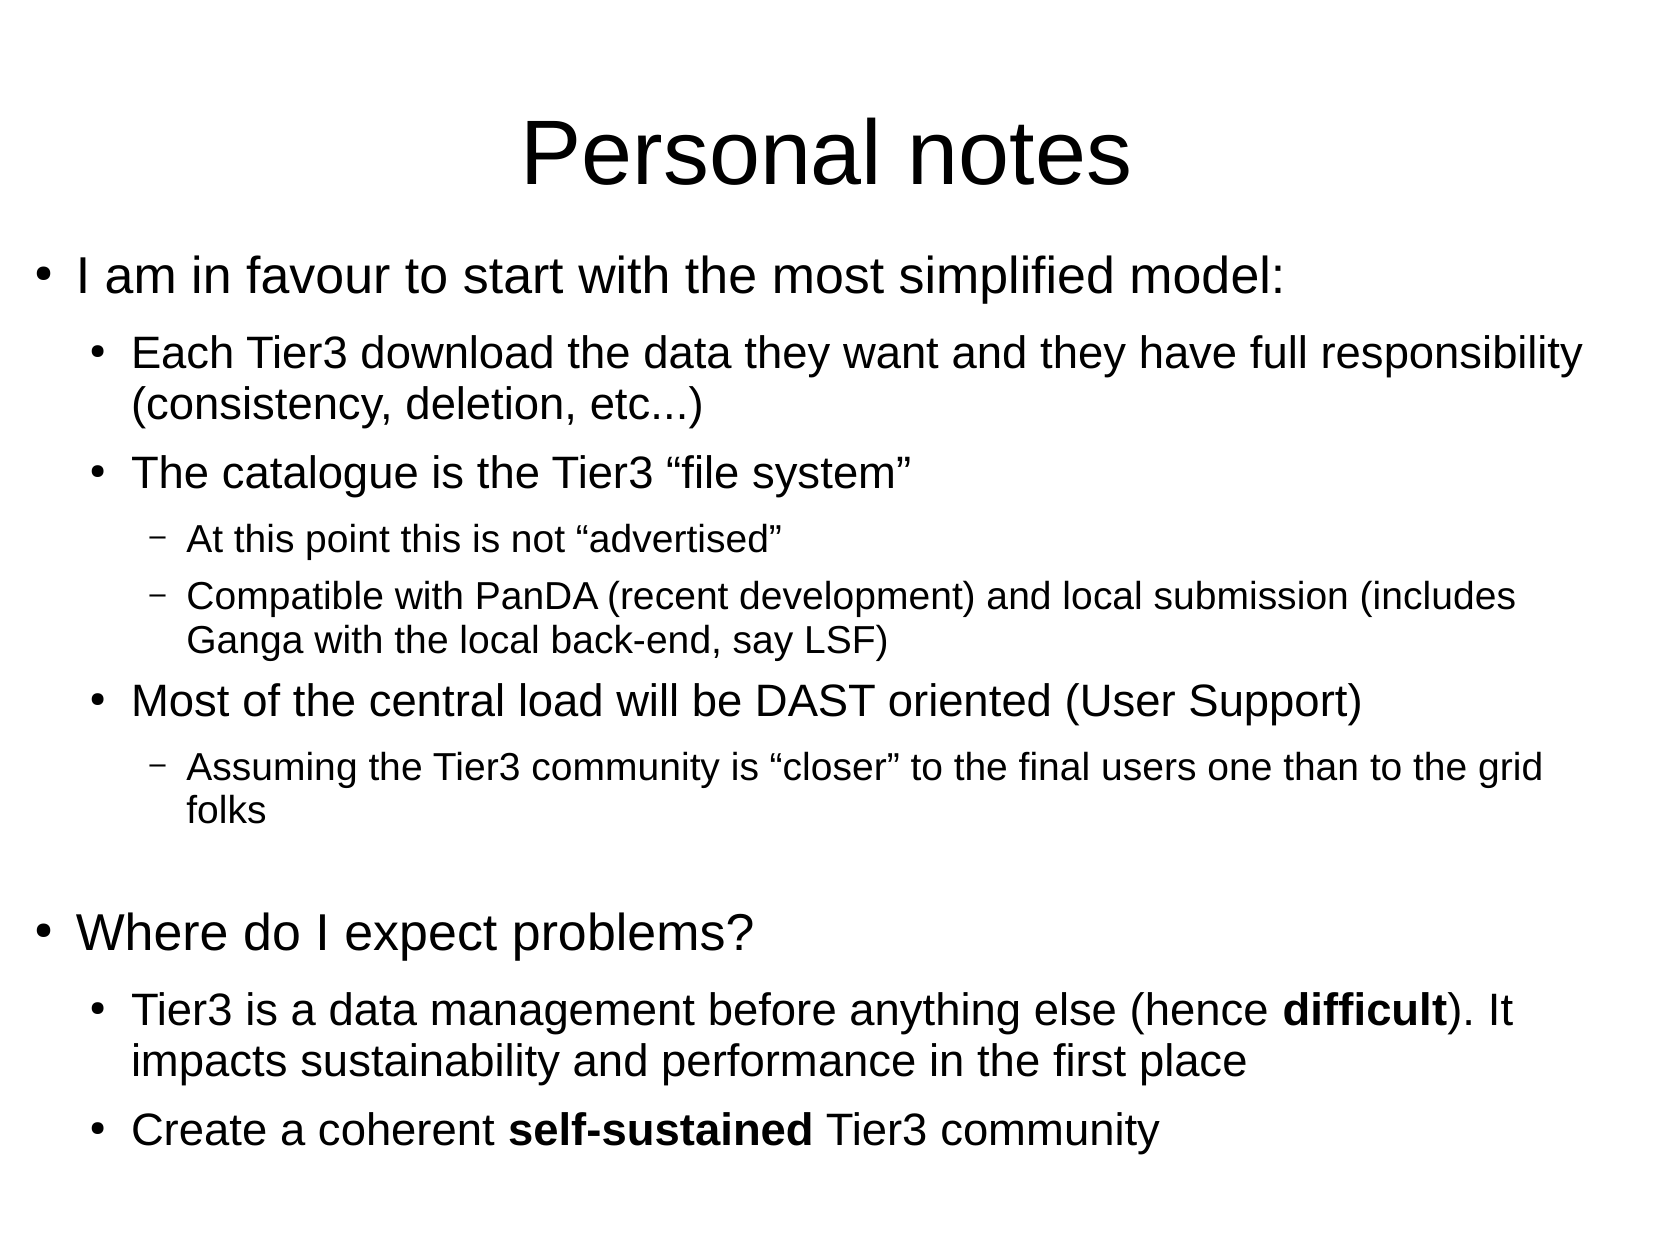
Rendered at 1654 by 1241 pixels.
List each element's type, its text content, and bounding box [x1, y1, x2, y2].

title Personal notes [82, 56, 1571, 246]
list I am in favour to start with the most simplified model: Each Tier3 download the data they want and they have full responsibility (consistency, deletion, etc...) The catalogue is the Tier3 “file system” At this point this is not “advertised” Compatible with PanDA (recent development) and local submission (includes Ganga with the local back-end, say LSF) Most of the central load will be DAST oriented (User Support) Assuming the Tier3 community is “closer” to the final users one than to the grid folks Where do I expect problems? Tier3 is a data management before anything else (hence difficult). It impacts sustainability and performance in the first place Create a coherent self-sustained Tier3 community [20, 246, 1612, 1165]
